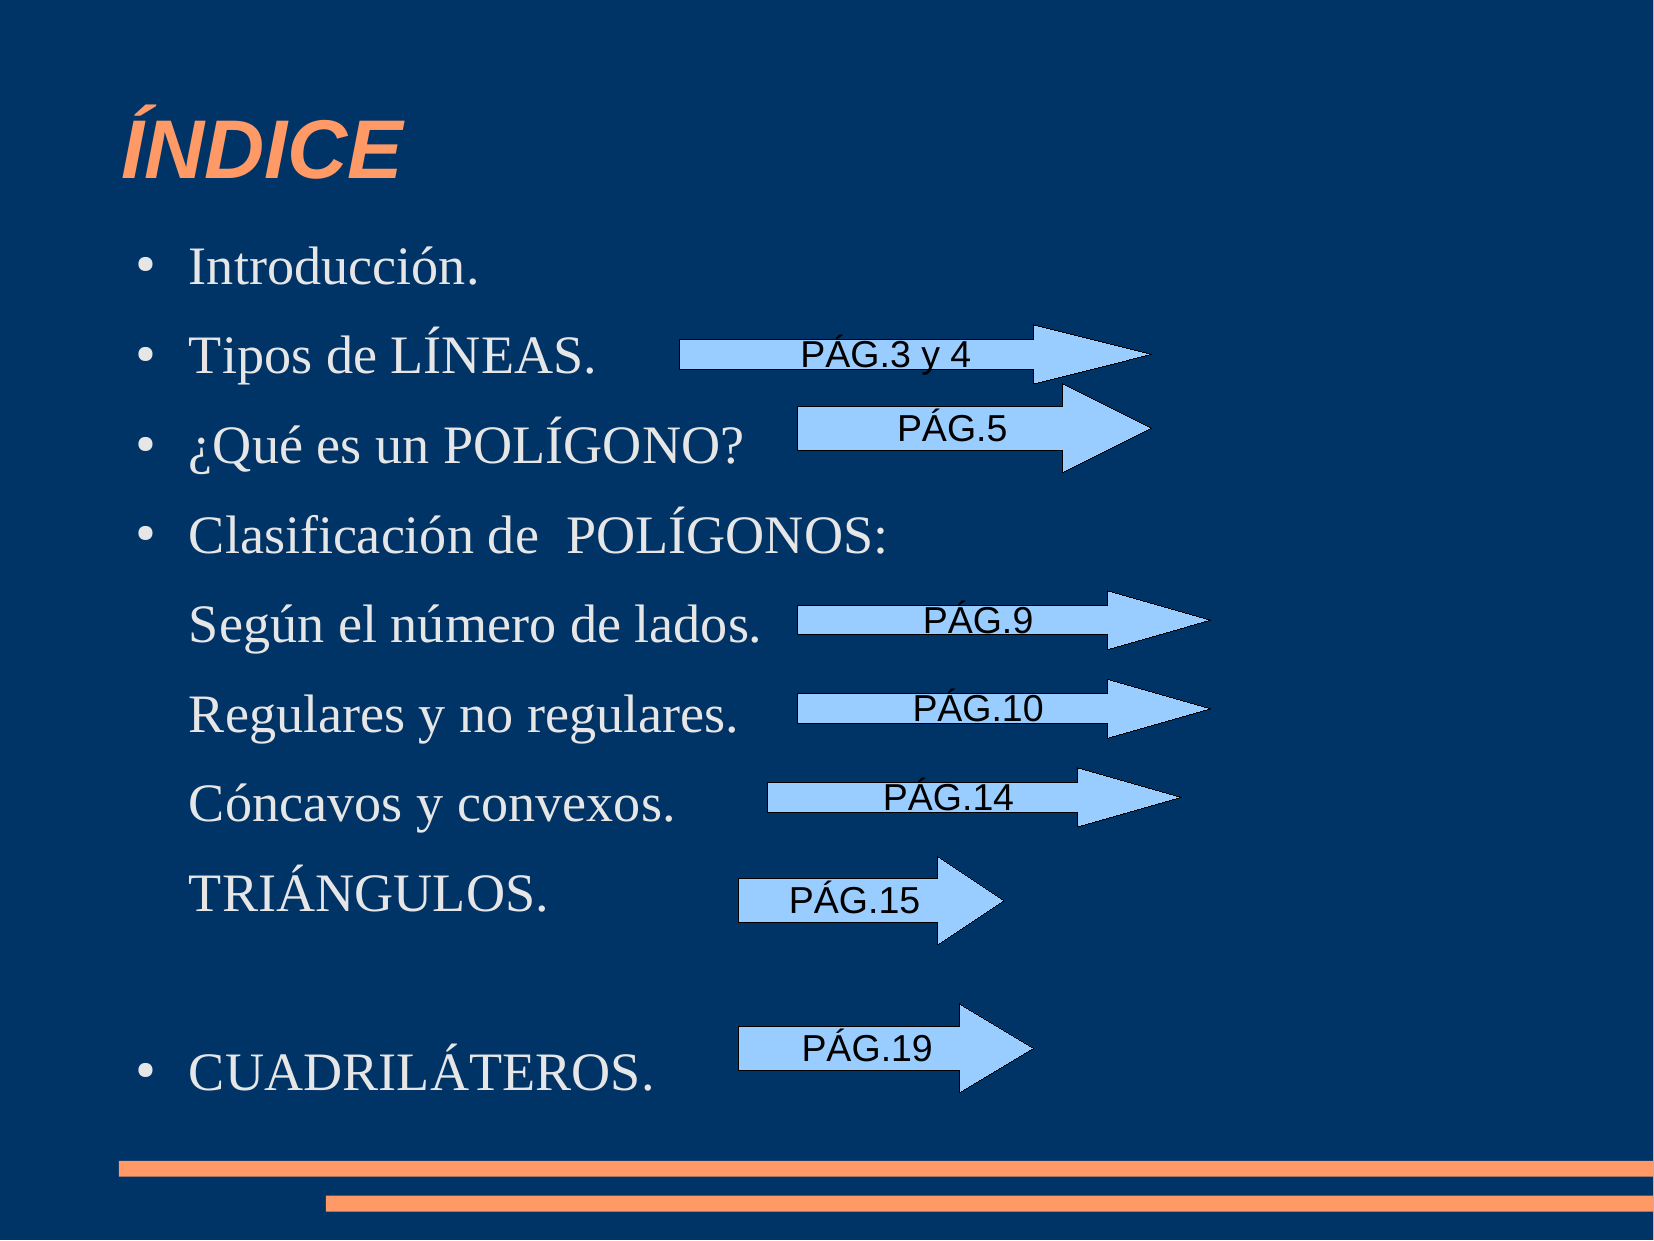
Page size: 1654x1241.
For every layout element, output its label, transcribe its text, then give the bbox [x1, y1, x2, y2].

title ÍNDICE [121, 46, 1534, 254]
text_box PÁG.9 [797, 590, 1211, 650]
text_box PÁG.3 y 4 [679, 324, 1152, 384]
text_box PÁG.10 [797, 679, 1211, 739]
list Introducción. Tipos de LÍNEAS. ¿Qué es un POLÍGONO? Clasificación de POLÍGONOS: Según el número de lados. Regulares y no regulares. Cóncavos y convexos. TRIÁNGULOS. CUADRILÁTEROS. [118, 236, 945, 1113]
text_box PÁG.5 [797, 383, 1152, 473]
text_box PÁG.15 [738, 856, 1004, 945]
text_box PÁG.14 [767, 767, 1182, 827]
text_box PÁG.19 [738, 1003, 1034, 1093]
